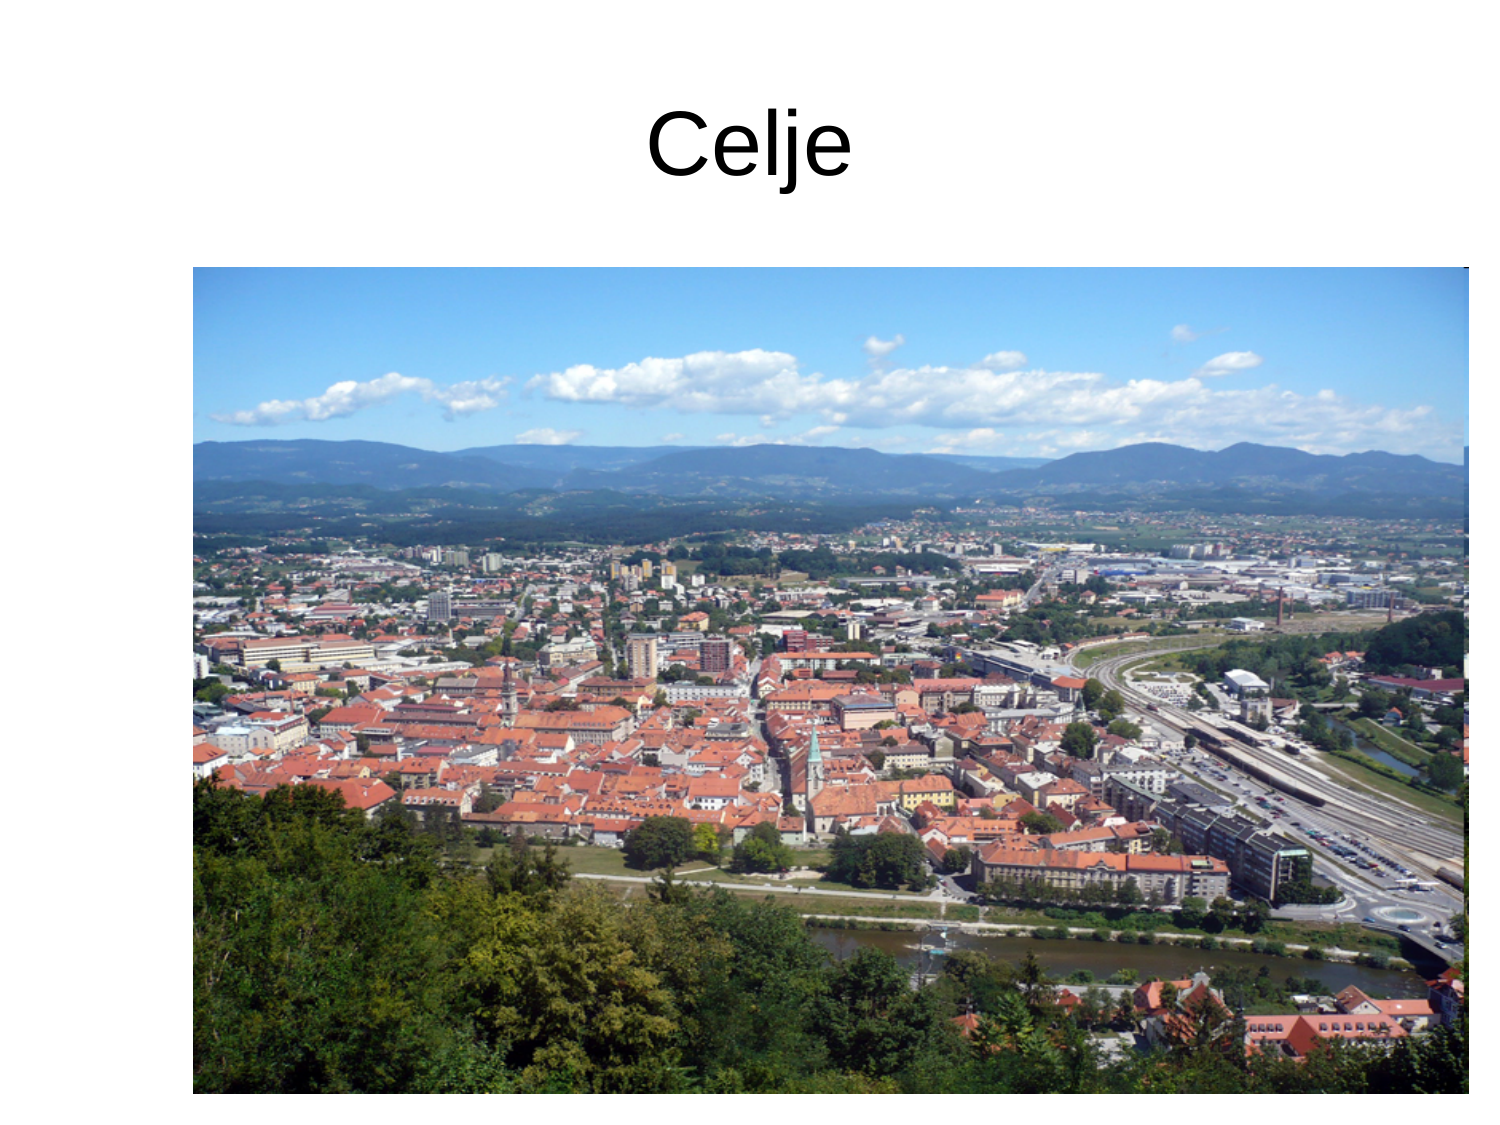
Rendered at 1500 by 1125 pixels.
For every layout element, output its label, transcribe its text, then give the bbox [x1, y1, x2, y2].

title Celje [75, 45, 1426, 233]
picture [193, 267, 1469, 1094]
